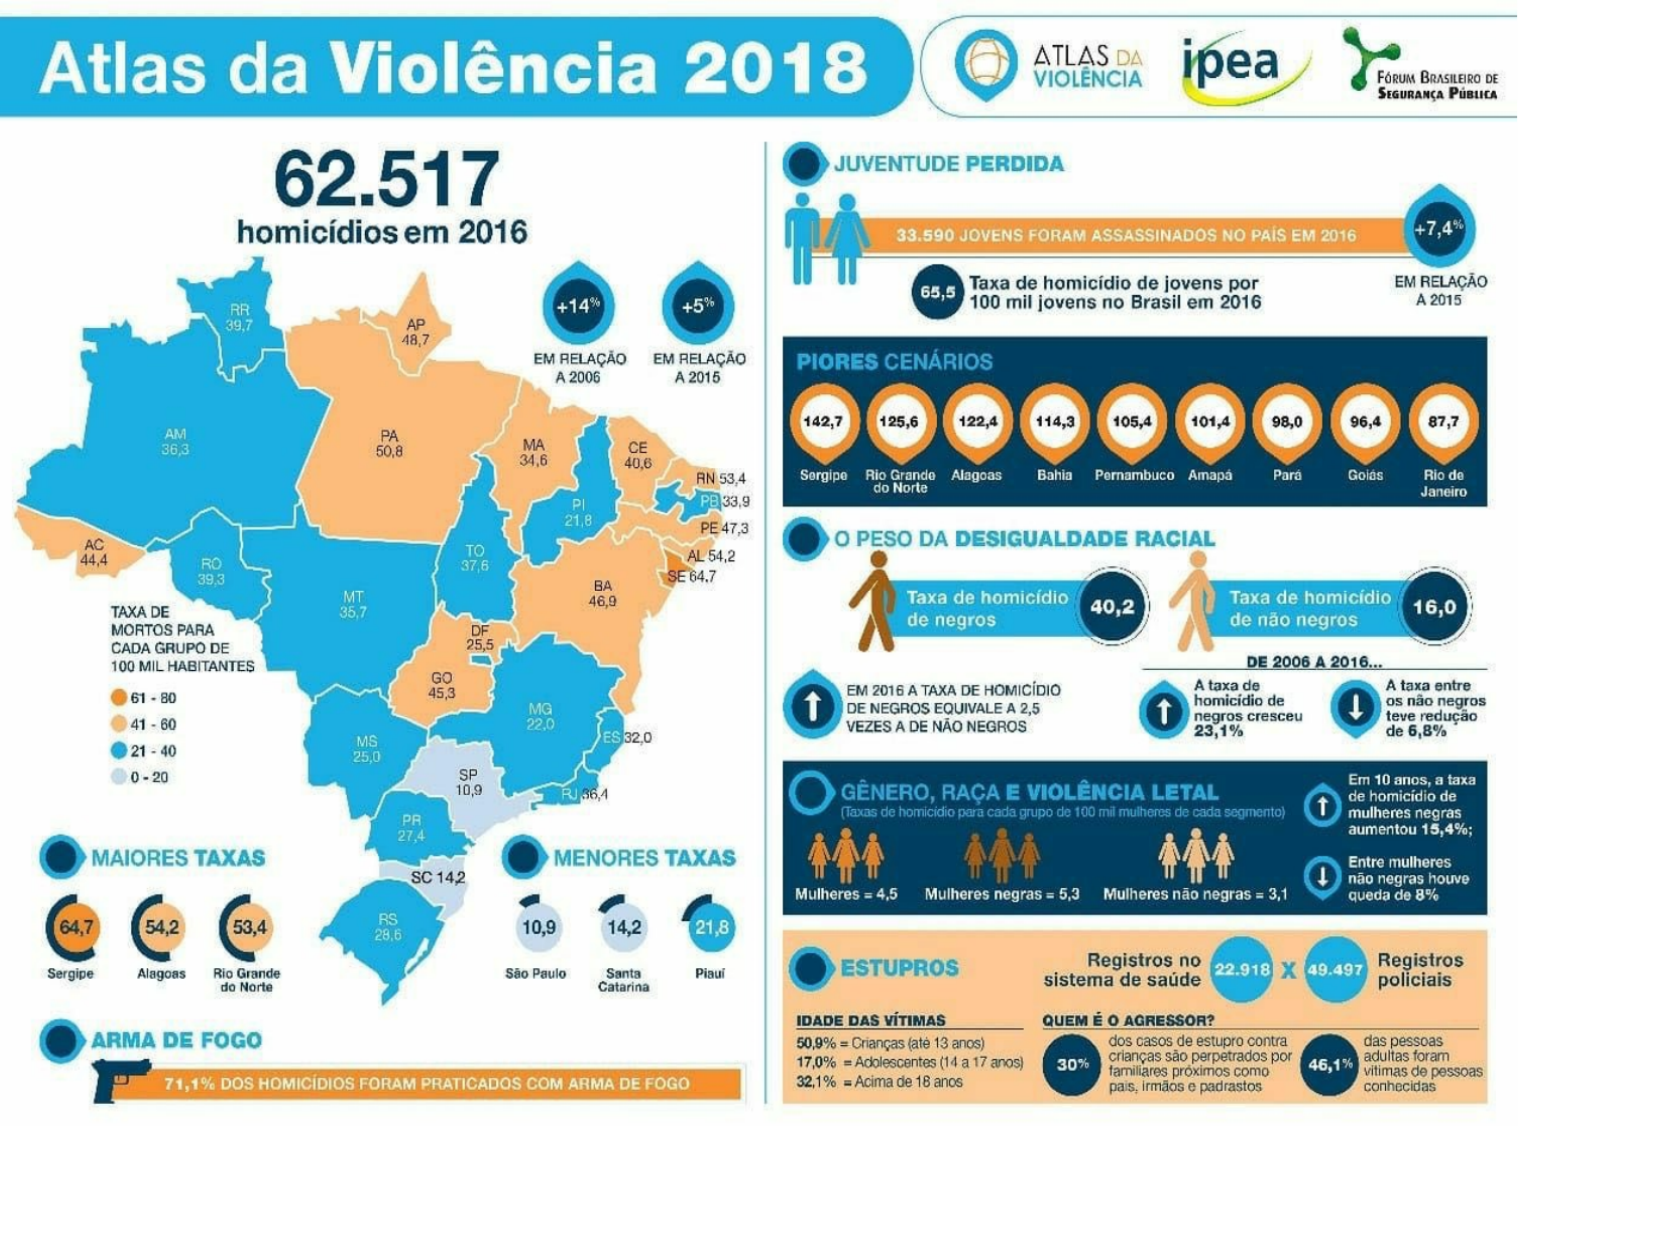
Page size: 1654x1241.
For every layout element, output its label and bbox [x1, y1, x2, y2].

picture [0, 0, 1518, 1126]
